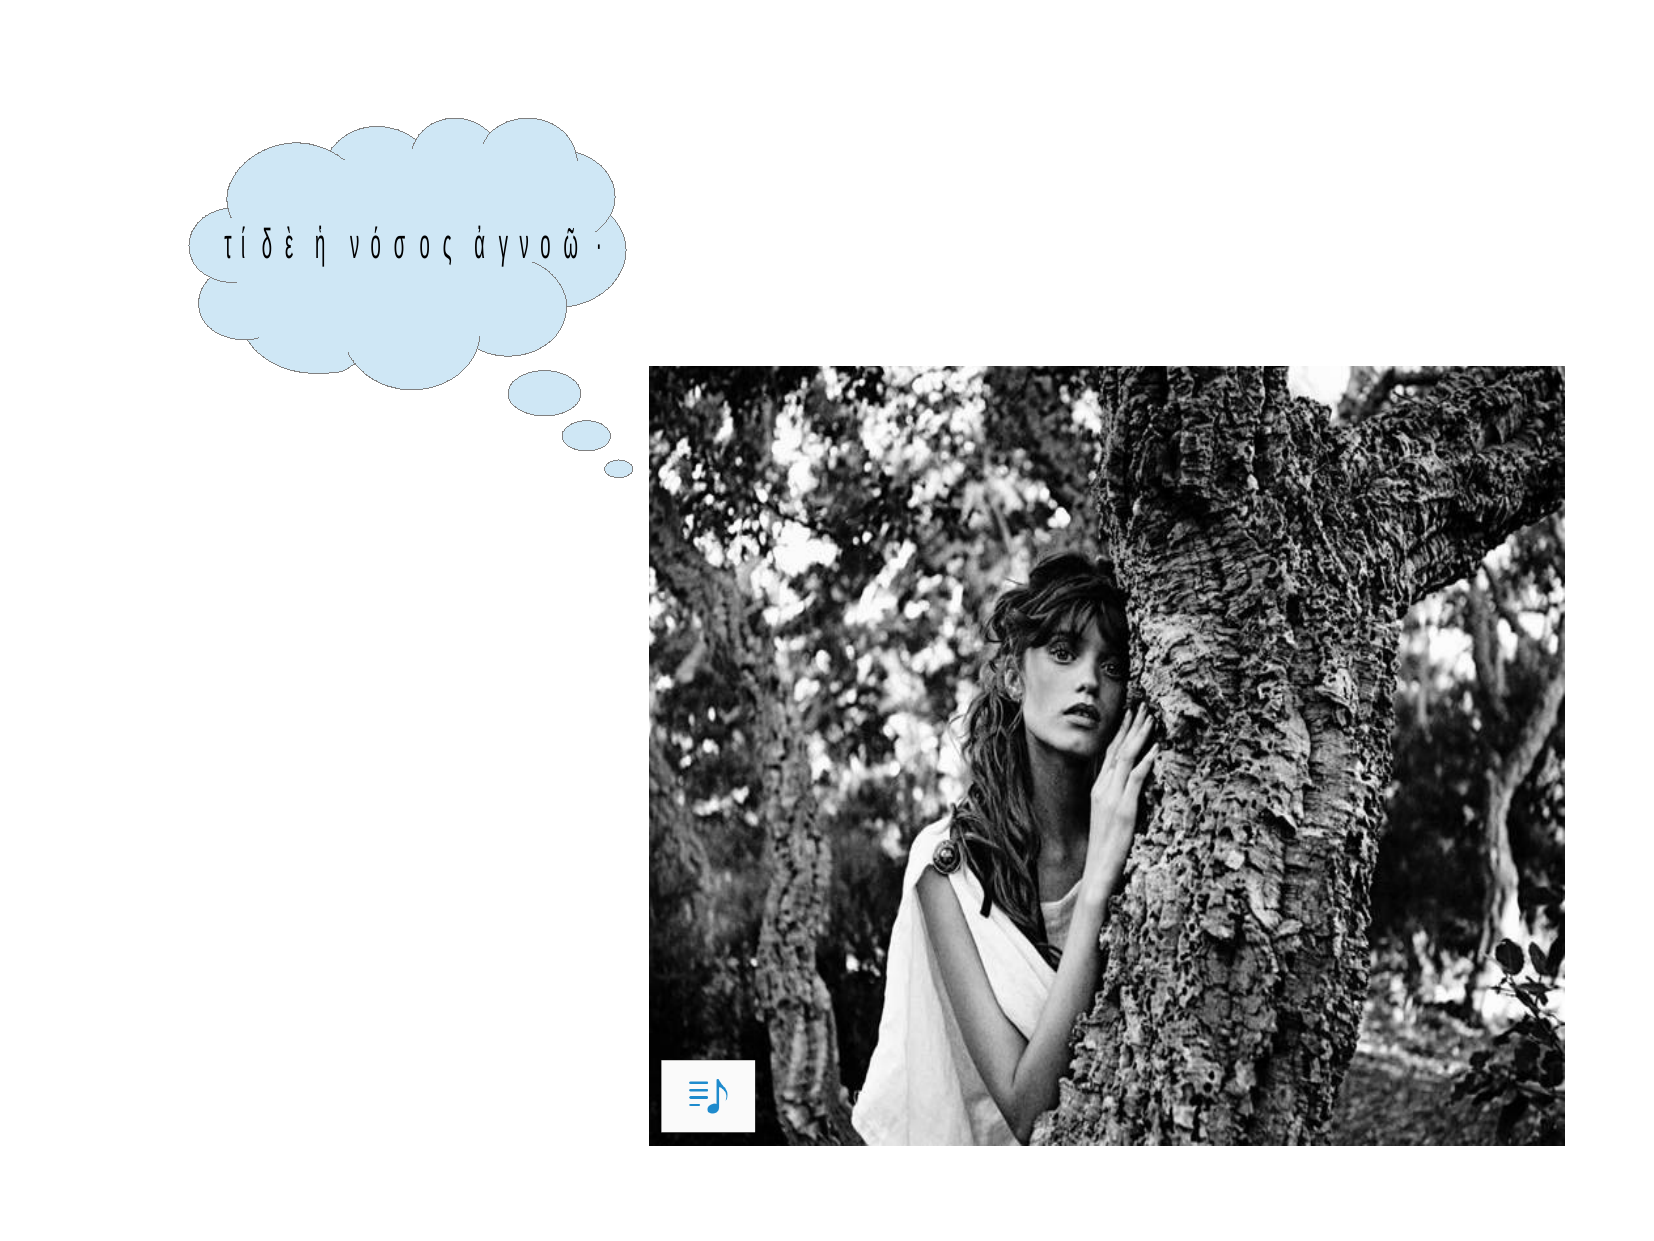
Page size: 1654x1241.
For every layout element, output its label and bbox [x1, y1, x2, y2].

text_box [604, 459, 633, 478]
text_box [188, 118, 616, 390]
text_box [508, 370, 581, 416]
text_box [562, 420, 611, 451]
picture [649, 366, 1565, 1146]
text_box [660, 1058, 756, 1134]
picture [224, 219, 650, 284]
